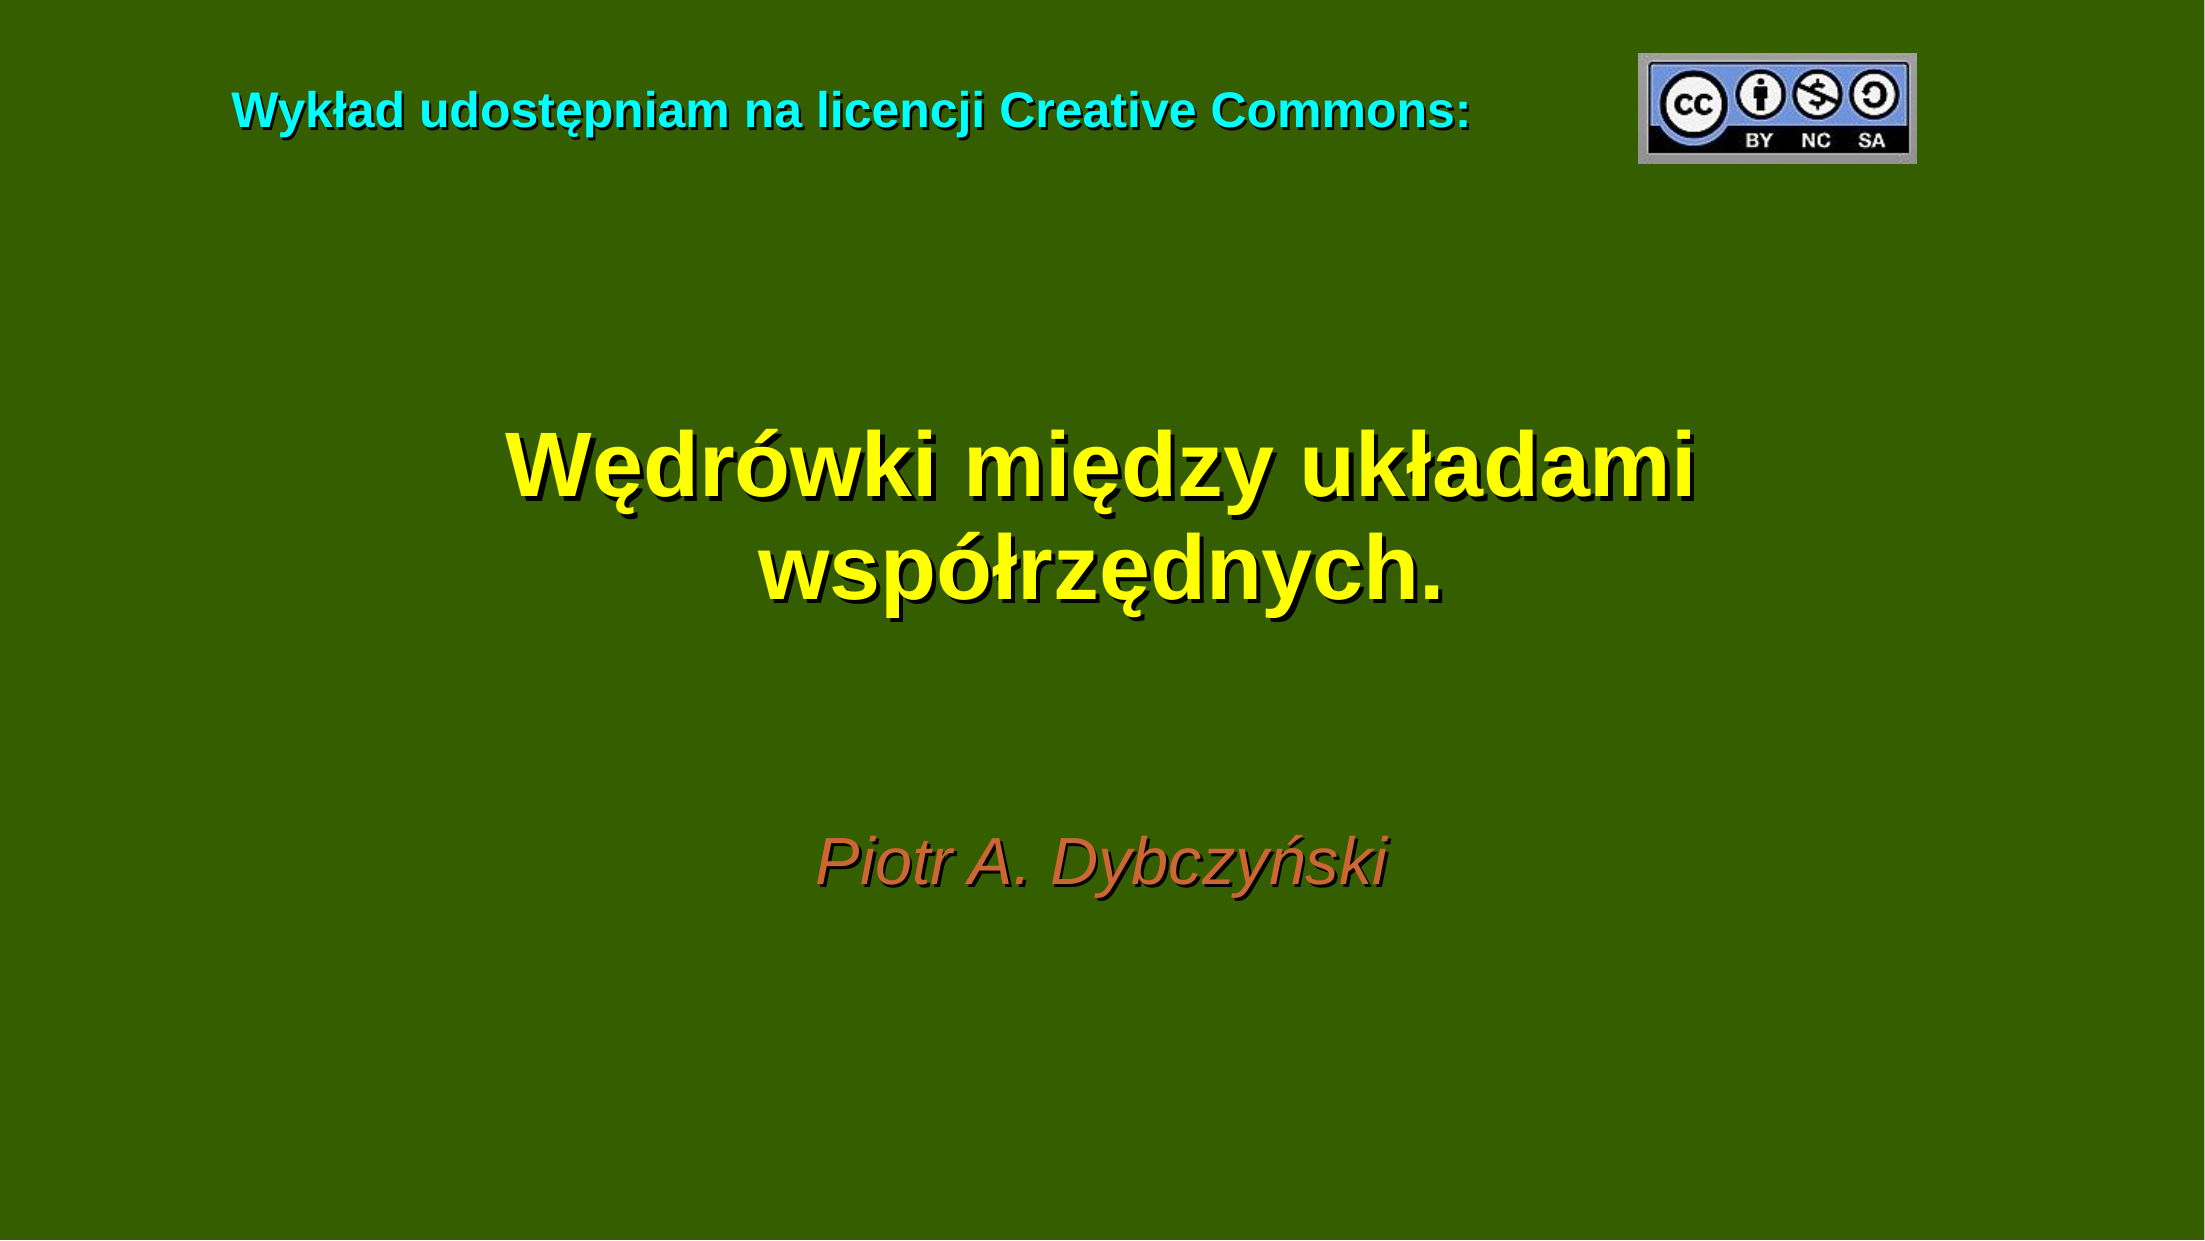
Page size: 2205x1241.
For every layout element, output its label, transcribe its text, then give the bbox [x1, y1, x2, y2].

title Wędrówki między układami współrzędnych. Piotr A. Dybczyński [275, 413, 1929, 899]
text_box Wykład udostępniam na licencji Creative Commons: [231, 54, 1603, 167]
picture [1638, 53, 1917, 165]
